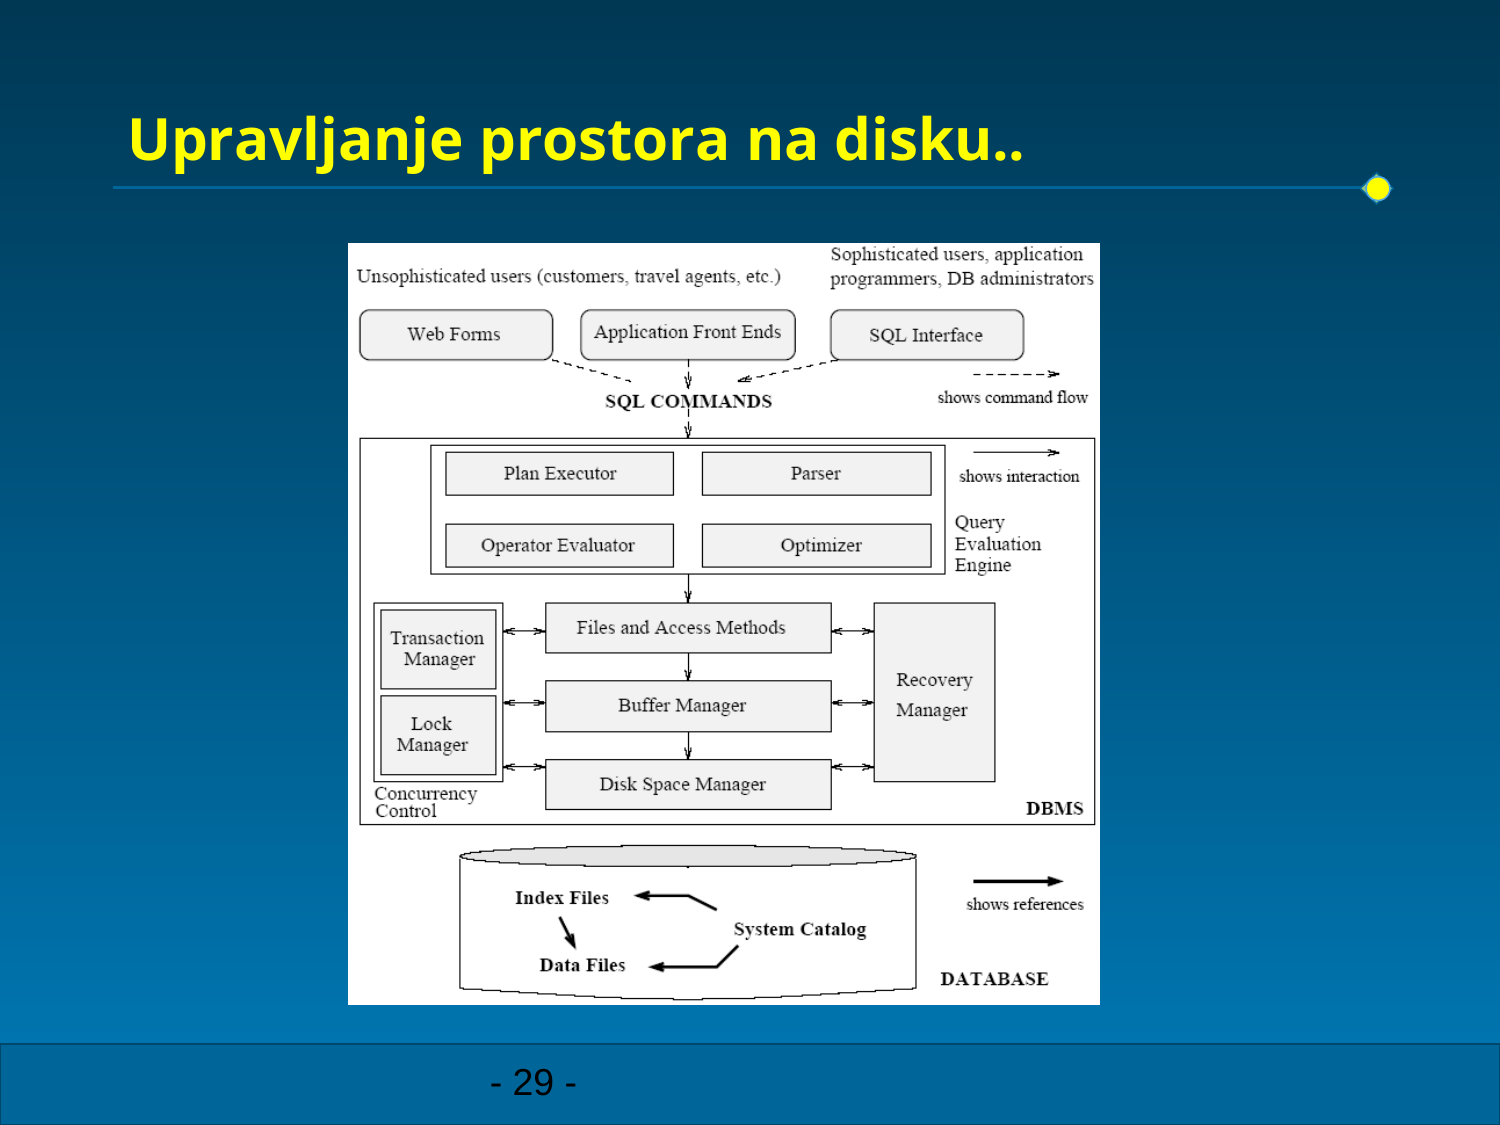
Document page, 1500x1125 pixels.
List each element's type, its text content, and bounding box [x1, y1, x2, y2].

title Upravljanje prostora na disku.. [112, 94, 1388, 181]
picture [349, 244, 1099, 1004]
